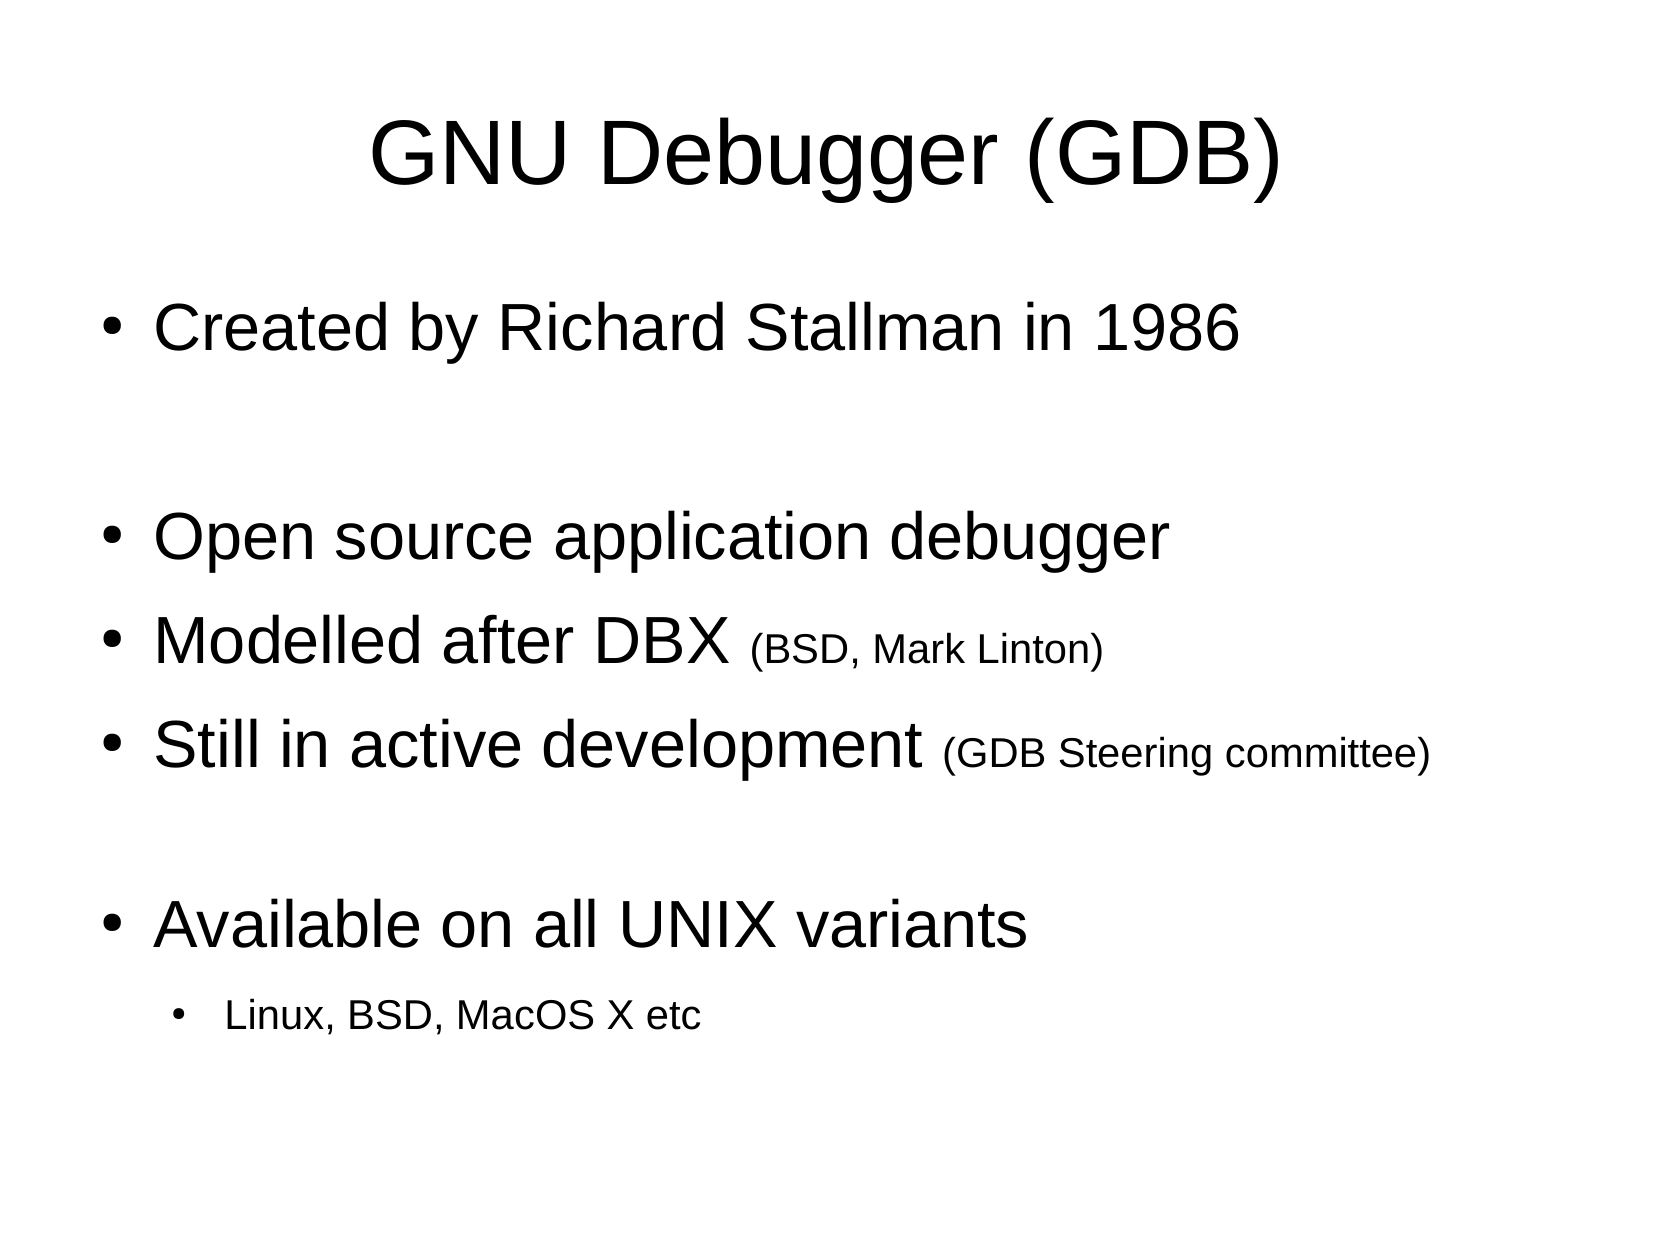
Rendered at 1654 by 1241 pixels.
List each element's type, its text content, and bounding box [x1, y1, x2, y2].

title GNU Debugger (GDB) [82, 49, 1571, 257]
list Created by Richard Stallman in 1986 Open source application debugger Modelled after DBX (BSD, Mark Linton) Still in active development (GDB Steering committee) Available on all UNIX variants Linux, BSD, MacOS X etc [82, 290, 1571, 1109]
